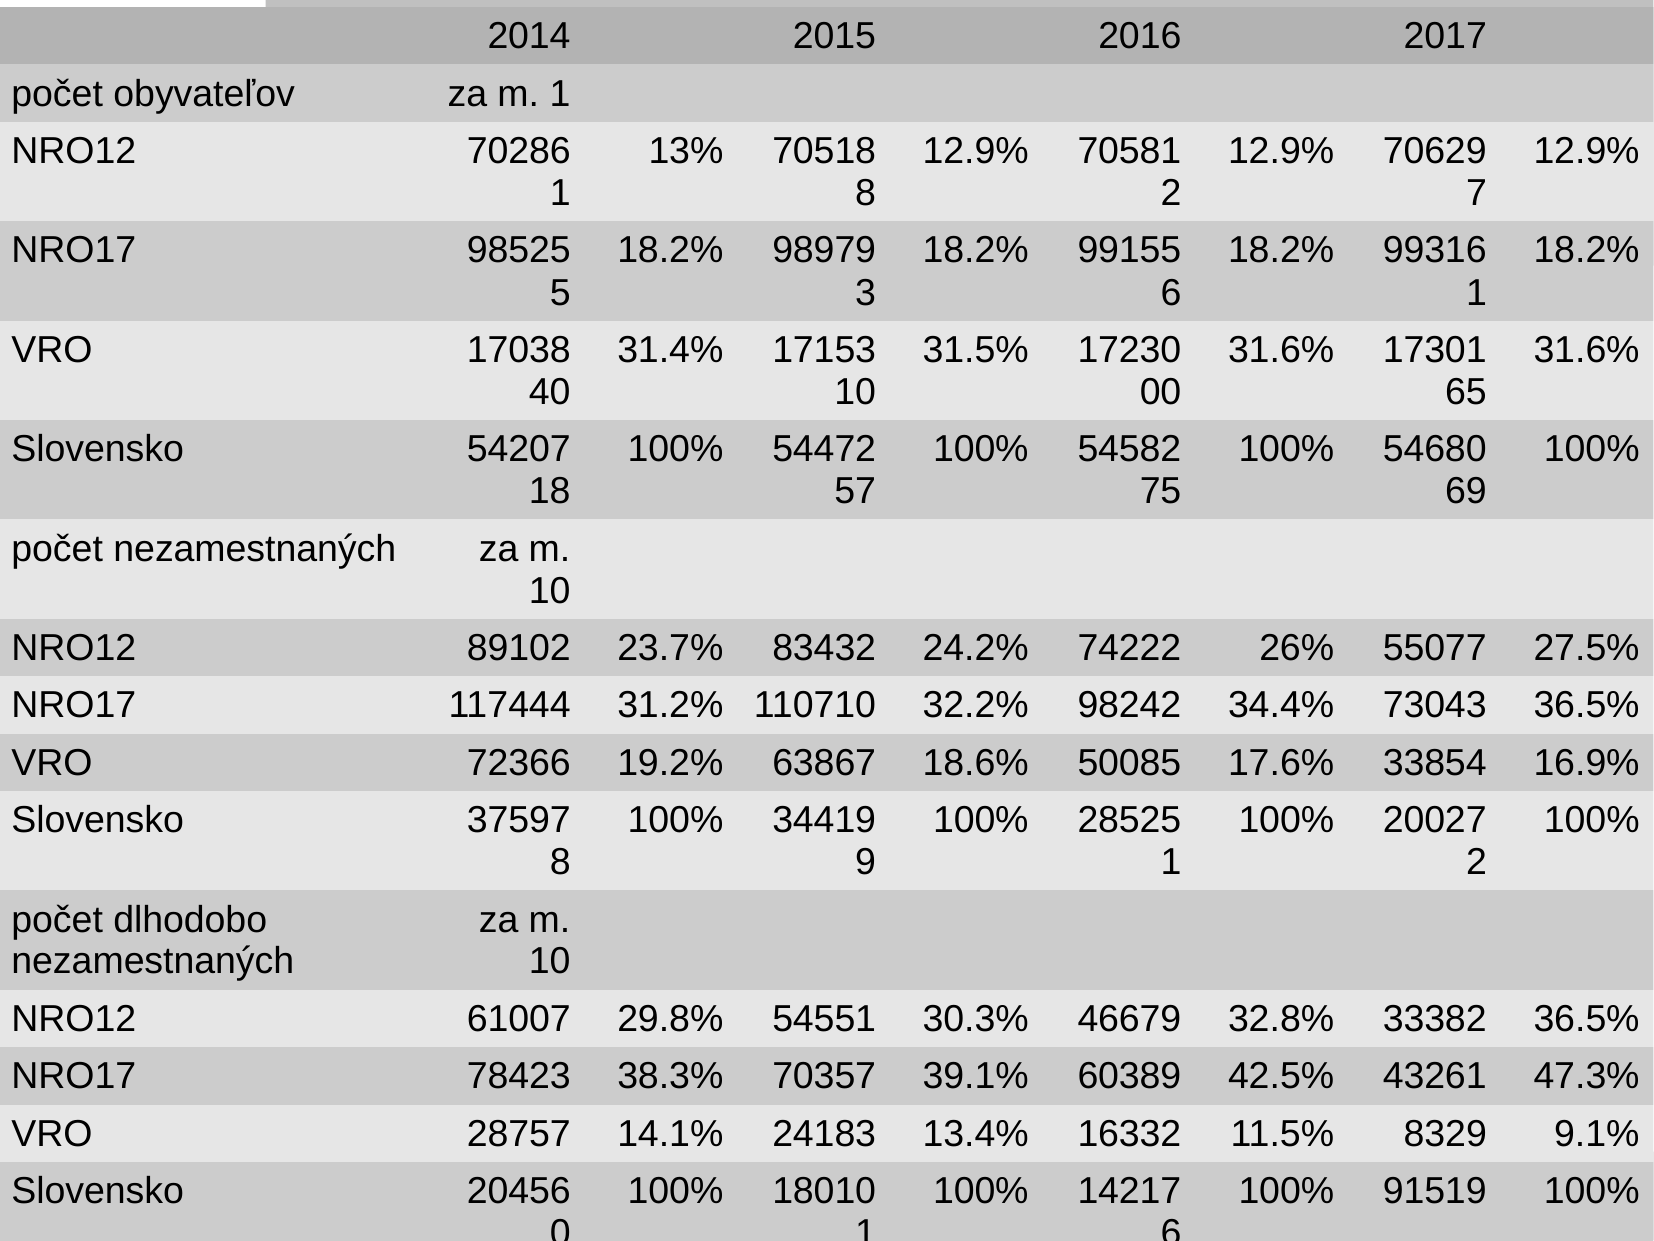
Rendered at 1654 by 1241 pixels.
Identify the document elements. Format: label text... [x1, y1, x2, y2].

table_cell 100% [1196, 791, 1349, 890]
table_cell 36.5% [1501, 990, 1654, 1047]
table_cell 24.2% [891, 619, 1043, 676]
table_cell 991556 [1043, 221, 1196, 321]
table_header 2015 [738, 7, 891, 64]
table_cell 16332 [1043, 1105, 1196, 1162]
table_cell 28757 [433, 1105, 585, 1162]
table_cell 100% [1501, 791, 1654, 890]
table_cell 12.9% [891, 122, 1043, 221]
table_cell 705812 [1043, 122, 1196, 221]
table_cell [891, 890, 1043, 990]
table_cell 31.4% [585, 321, 738, 420]
table_cell 344199 [738, 791, 891, 890]
table_cell 993161 [1349, 221, 1501, 321]
table_cell 702861 [433, 122, 585, 221]
table_cell 142176 [1043, 1162, 1196, 1241]
table_cell 204560 [433, 1162, 585, 1241]
table_cell 375978 [433, 791, 585, 890]
table_cell 61007 [433, 990, 585, 1047]
table_cell 1730165 [1349, 321, 1501, 420]
table_cell 12.9% [1501, 122, 1654, 221]
table_cell 38.3% [585, 1047, 738, 1105]
table_cell 63867 [738, 734, 891, 791]
table_cell Slovensko [0, 420, 433, 519]
table_cell [891, 64, 1043, 122]
table_cell 32.8% [1196, 990, 1349, 1047]
table_cell 204560 [554, 1222, 565, 1241]
table_cell [1196, 890, 1349, 990]
table_cell 285251 [1043, 791, 1196, 890]
table_cell 100% [1196, 420, 1349, 519]
table_cell 98242 [1043, 676, 1196, 734]
table_cell 200272 [1349, 791, 1501, 890]
table_cell 42.5% [1196, 1047, 1349, 1105]
table_cell 33854 [1349, 734, 1501, 791]
table_cell 36.5% [1501, 676, 1654, 734]
table_cell za m. 10 [433, 890, 585, 990]
table_cell VRO [0, 1105, 433, 1162]
table_header [1196, 7, 1349, 64]
table_cell 72366 [433, 734, 585, 791]
table_cell NRO17 [0, 676, 433, 734]
table_cell 100% [585, 1162, 738, 1241]
table_cell 1723000 [1043, 321, 1196, 420]
table_cell 26% [1196, 619, 1349, 676]
table_cell 705188 [738, 122, 891, 221]
table_cell 5420718 [433, 420, 585, 519]
table_cell NRO17 [0, 1047, 433, 1105]
table_cell 18.2% [585, 221, 738, 321]
table_cell 13% [585, 122, 738, 221]
table_cell [1349, 64, 1501, 122]
table_header [1501, 7, 1654, 64]
table_cell NRO12 [0, 619, 433, 676]
table_cell 100% [585, 791, 738, 890]
table_cell 18.6% [891, 734, 1043, 791]
table_cell [1501, 519, 1654, 619]
table_cell 29.8% [585, 990, 738, 1047]
table_cell 100% [891, 1162, 1043, 1241]
table_cell 31.5% [891, 321, 1043, 420]
table_cell [891, 519, 1043, 619]
table_cell 100% [1501, 420, 1654, 519]
table_cell 60389 [1043, 1047, 1196, 1105]
table_cell 27.5% [1501, 619, 1654, 676]
table_cell 100% [1196, 1162, 1349, 1241]
table_cell 34.4% [1196, 676, 1349, 734]
table_cell [738, 64, 891, 122]
table_cell 18.2% [891, 221, 1043, 321]
table_cell za m. 1 [433, 64, 585, 122]
table_cell 78423 [433, 1047, 585, 1105]
table_cell 100% [891, 791, 1043, 890]
table_cell 54551 [738, 990, 891, 1047]
table_cell NRO17 [0, 221, 433, 321]
table_cell 18.2% [1196, 221, 1349, 321]
table_cell [585, 890, 738, 990]
table_cell 30.3% [891, 990, 1043, 1047]
table_cell 13.4% [891, 1105, 1043, 1162]
table_cell 5447257 [738, 420, 891, 519]
table_cell 989793 [738, 221, 891, 321]
table_cell 1703840 [433, 321, 585, 420]
table_cell VRO [0, 321, 433, 420]
table_cell Slovensko [0, 791, 433, 890]
table_cell 5458275 [1043, 420, 1196, 519]
table_cell 39.1% [891, 1047, 1043, 1105]
table_cell 17.6% [1196, 734, 1349, 791]
table_cell 43261 [1349, 1047, 1501, 1105]
table_cell 100% [1501, 1162, 1654, 1241]
table_cell NRO12 [0, 122, 433, 221]
table_cell 89102 [433, 619, 585, 676]
table_cell VRO [0, 734, 433, 791]
table_cell 100% [585, 420, 738, 519]
table_cell 50085 [1043, 734, 1196, 791]
table_header [891, 7, 1043, 64]
table_cell 8329 [1349, 1105, 1501, 1162]
table_cell 14.1% [585, 1105, 738, 1162]
table_cell 180101 [738, 1162, 891, 1241]
table_header 2016 [1043, 7, 1196, 64]
table_header [0, 7, 433, 64]
table_header 2017 [1349, 7, 1501, 64]
table_cell 31.2% [585, 676, 738, 734]
table_cell [585, 519, 738, 619]
table_cell 110710 [738, 676, 891, 734]
table_header [585, 7, 738, 64]
table_cell 706297 [1349, 122, 1501, 221]
table_cell 16.9% [1501, 734, 1654, 791]
table_cell [585, 64, 738, 122]
table_cell počet nezamestnaných [0, 519, 433, 619]
table_cell 100% [891, 420, 1043, 519]
table_cell [738, 519, 891, 619]
table_cell [1349, 519, 1501, 619]
table_cell 74222 [1043, 619, 1196, 676]
table_cell Slovensko [0, 1162, 433, 1241]
table_cell 31.6% [1196, 321, 1349, 420]
table_cell 47.3% [1501, 1047, 1654, 1105]
table_cell 24183 [738, 1105, 891, 1162]
table_cell 83432 [738, 619, 891, 676]
table_cell 5468069 [1349, 420, 1501, 519]
table_header 2014 [433, 7, 585, 64]
table_cell 73043 [1349, 676, 1501, 734]
table_cell počet obyvateľov [0, 64, 433, 122]
table_cell [1196, 519, 1349, 619]
table_cell počet dlhodobo nezamestnaných [0, 890, 433, 990]
table_cell 31.6% [1501, 321, 1654, 420]
table_cell 55077 [1349, 619, 1501, 676]
table_cell 12.9% [1196, 122, 1349, 221]
table_cell 1715310 [738, 321, 891, 420]
table_cell 70357 [738, 1047, 891, 1105]
table_cell 11.5% [1196, 1105, 1349, 1162]
table_cell [1196, 64, 1349, 122]
table_cell 46679 [1043, 990, 1196, 1047]
table_cell 19.2% [585, 734, 738, 791]
table_cell [1043, 890, 1196, 990]
table_cell [738, 890, 891, 990]
table_cell 18.2% [1501, 221, 1654, 321]
table_cell 9.1% [1501, 1105, 1654, 1162]
table_cell 91519 [1349, 1162, 1501, 1241]
table_cell [1501, 890, 1654, 990]
table_cell 23.7% [585, 619, 738, 676]
table_cell [1043, 64, 1196, 122]
table_cell za m. 10 [433, 519, 585, 619]
table_cell NRO12 [0, 990, 433, 1047]
table_cell [1043, 519, 1196, 619]
table_cell 33382 [1349, 990, 1501, 1047]
table_cell 32.2% [891, 676, 1043, 734]
table_cell [1501, 64, 1654, 122]
table_cell 117444 [433, 676, 585, 734]
table_cell 985255 [433, 221, 585, 321]
table_cell [1349, 890, 1501, 990]
